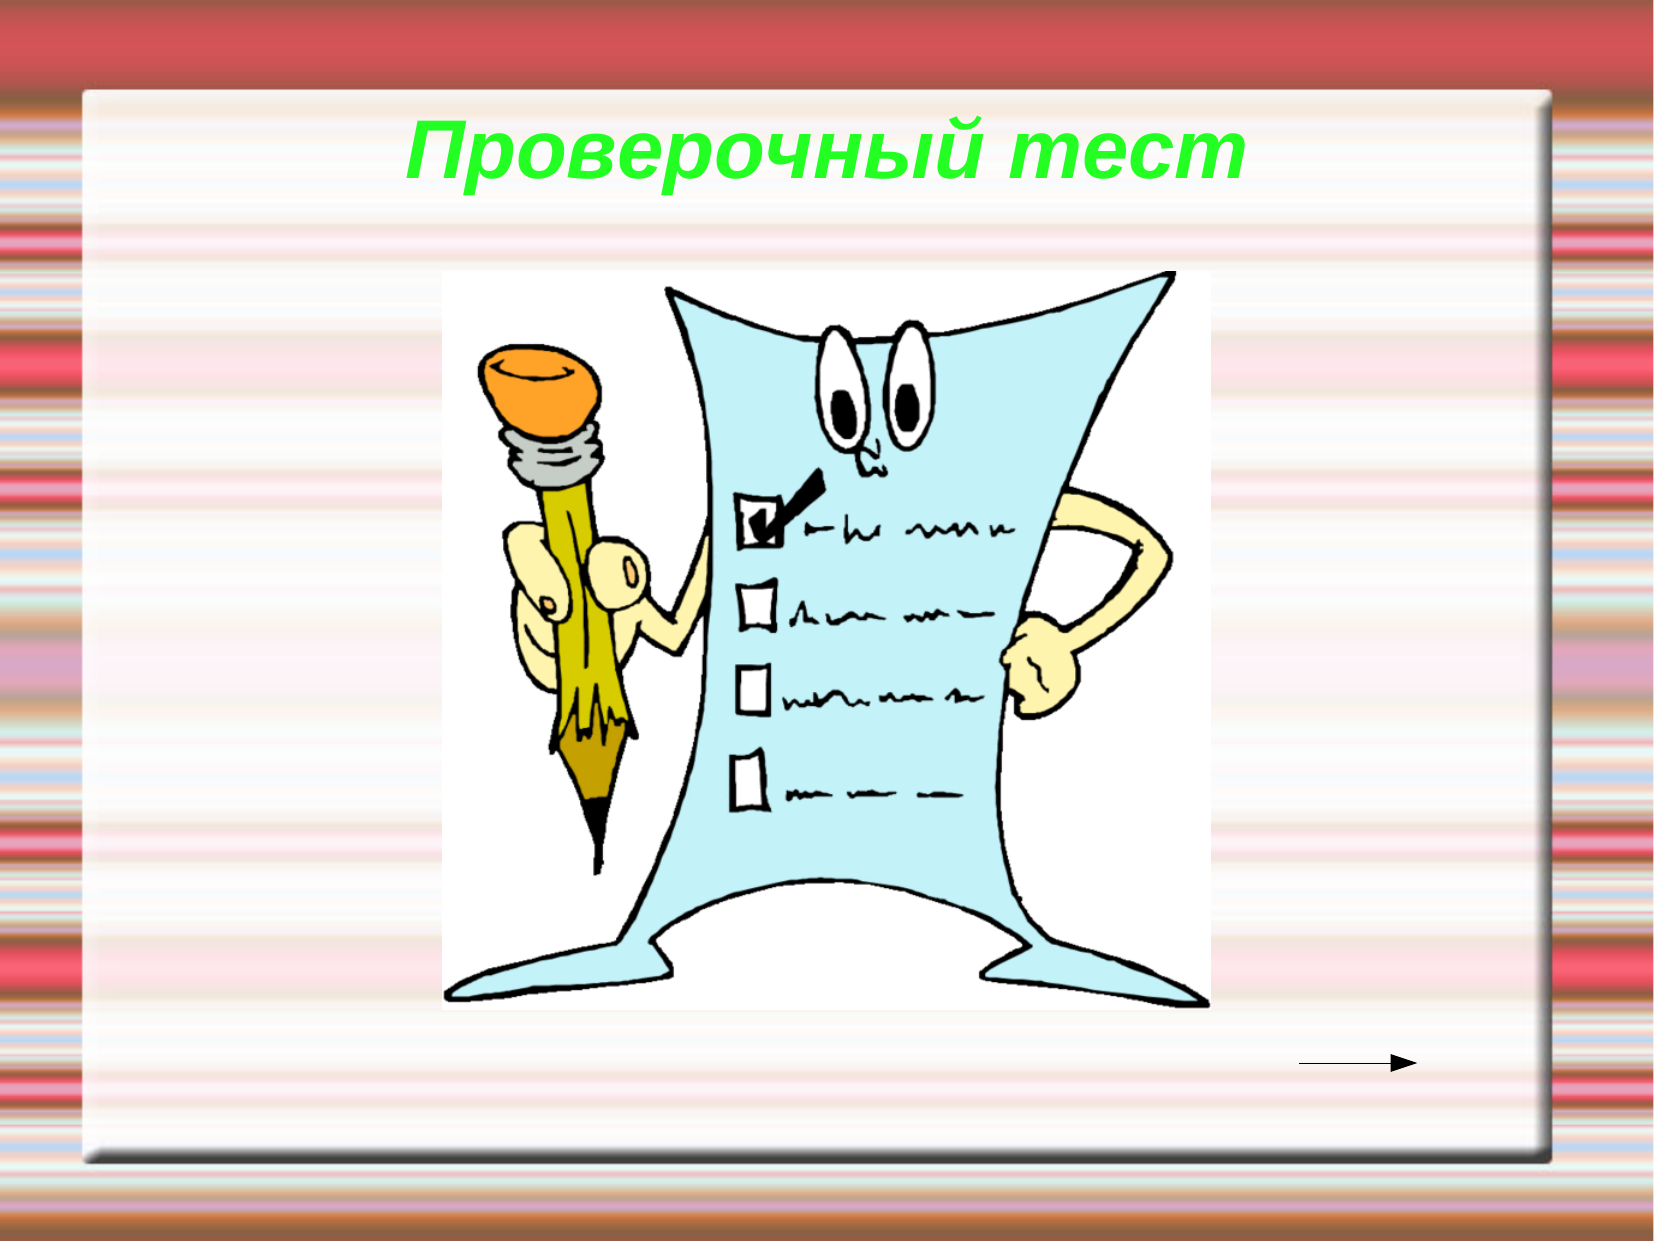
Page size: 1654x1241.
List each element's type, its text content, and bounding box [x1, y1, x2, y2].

title Проверочный тест [121, 46, 1534, 254]
picture [0, 0, 1654, 1241]
